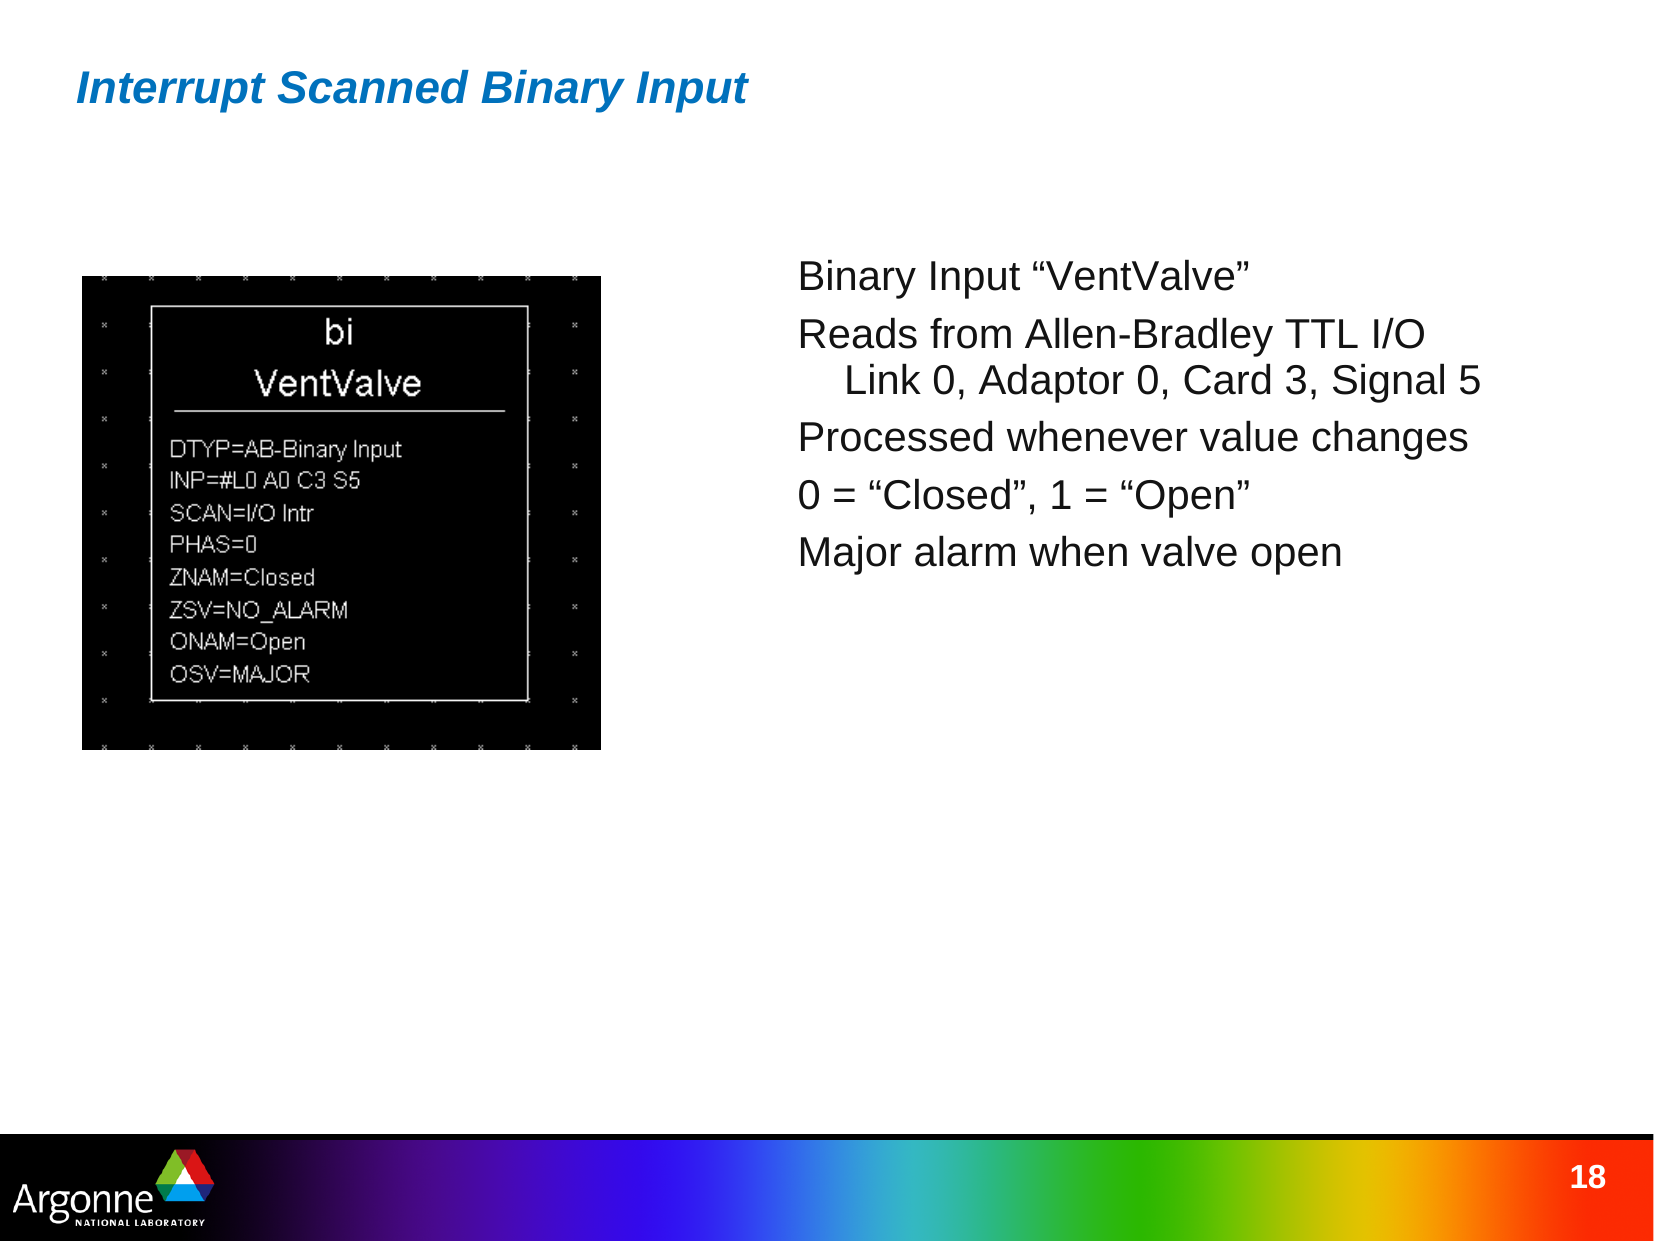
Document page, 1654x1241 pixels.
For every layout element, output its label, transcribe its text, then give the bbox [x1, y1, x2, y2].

list Binary Input “VentValve” Reads from Allen-Bradley TTL I/O Link 0, Adaptor 0, Card 3, Signal 5 Processed whenever value changes 0 = “Closed”, 1 = “Open” Major alarm when valve open [797, 253, 1499, 799]
picture [82, 276, 601, 751]
picture [0, 1134, 1654, 1241]
title Interrupt Scanned Binary Input [61, 59, 1500, 144]
